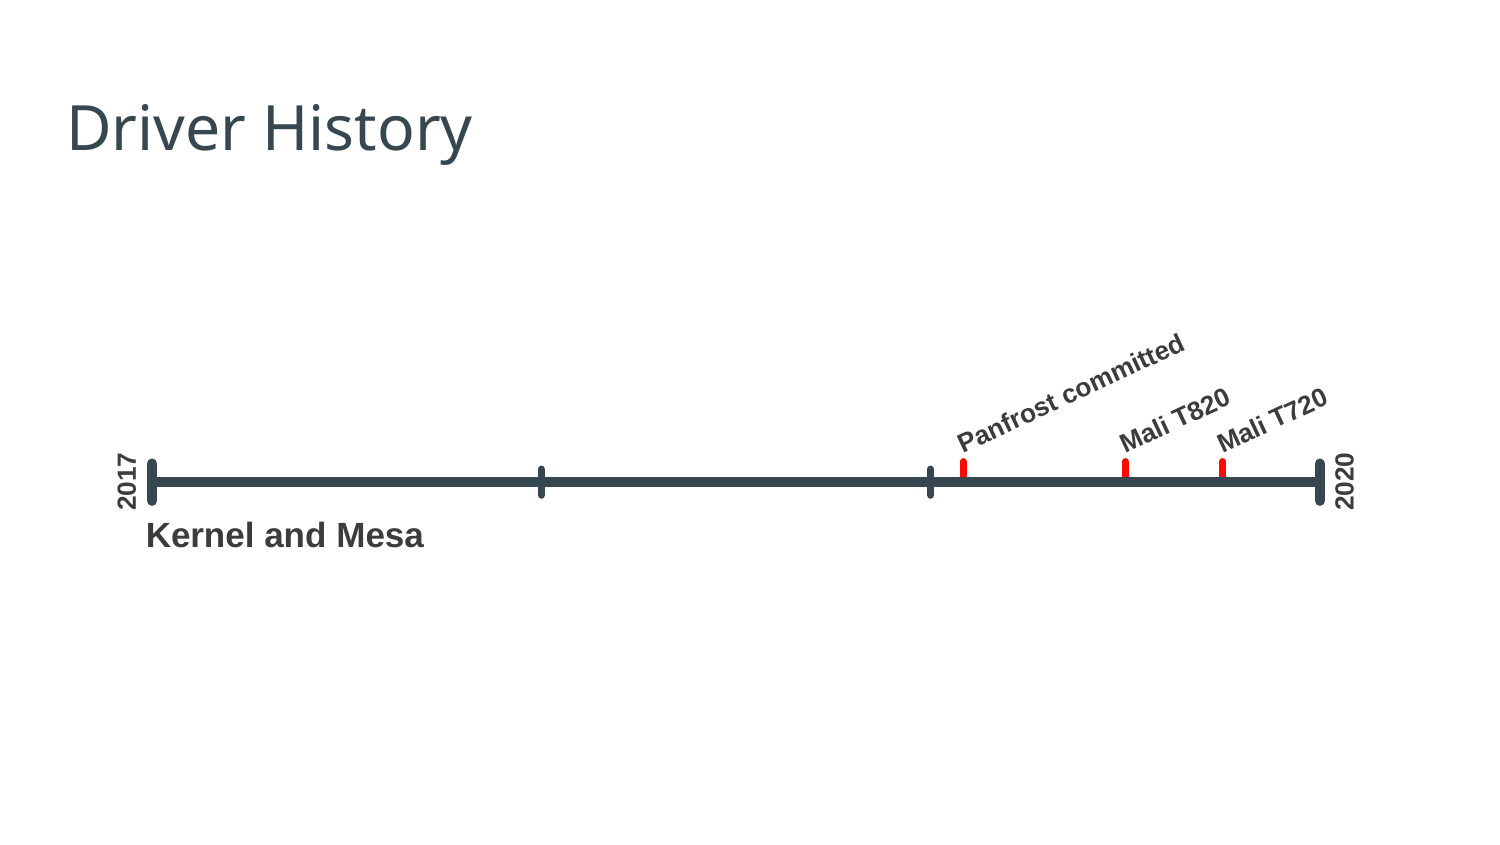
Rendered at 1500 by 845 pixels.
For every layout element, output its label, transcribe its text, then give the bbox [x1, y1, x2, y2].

picture [101, 263, 1500, 577]
title Driver History [51, 72, 1449, 167]
